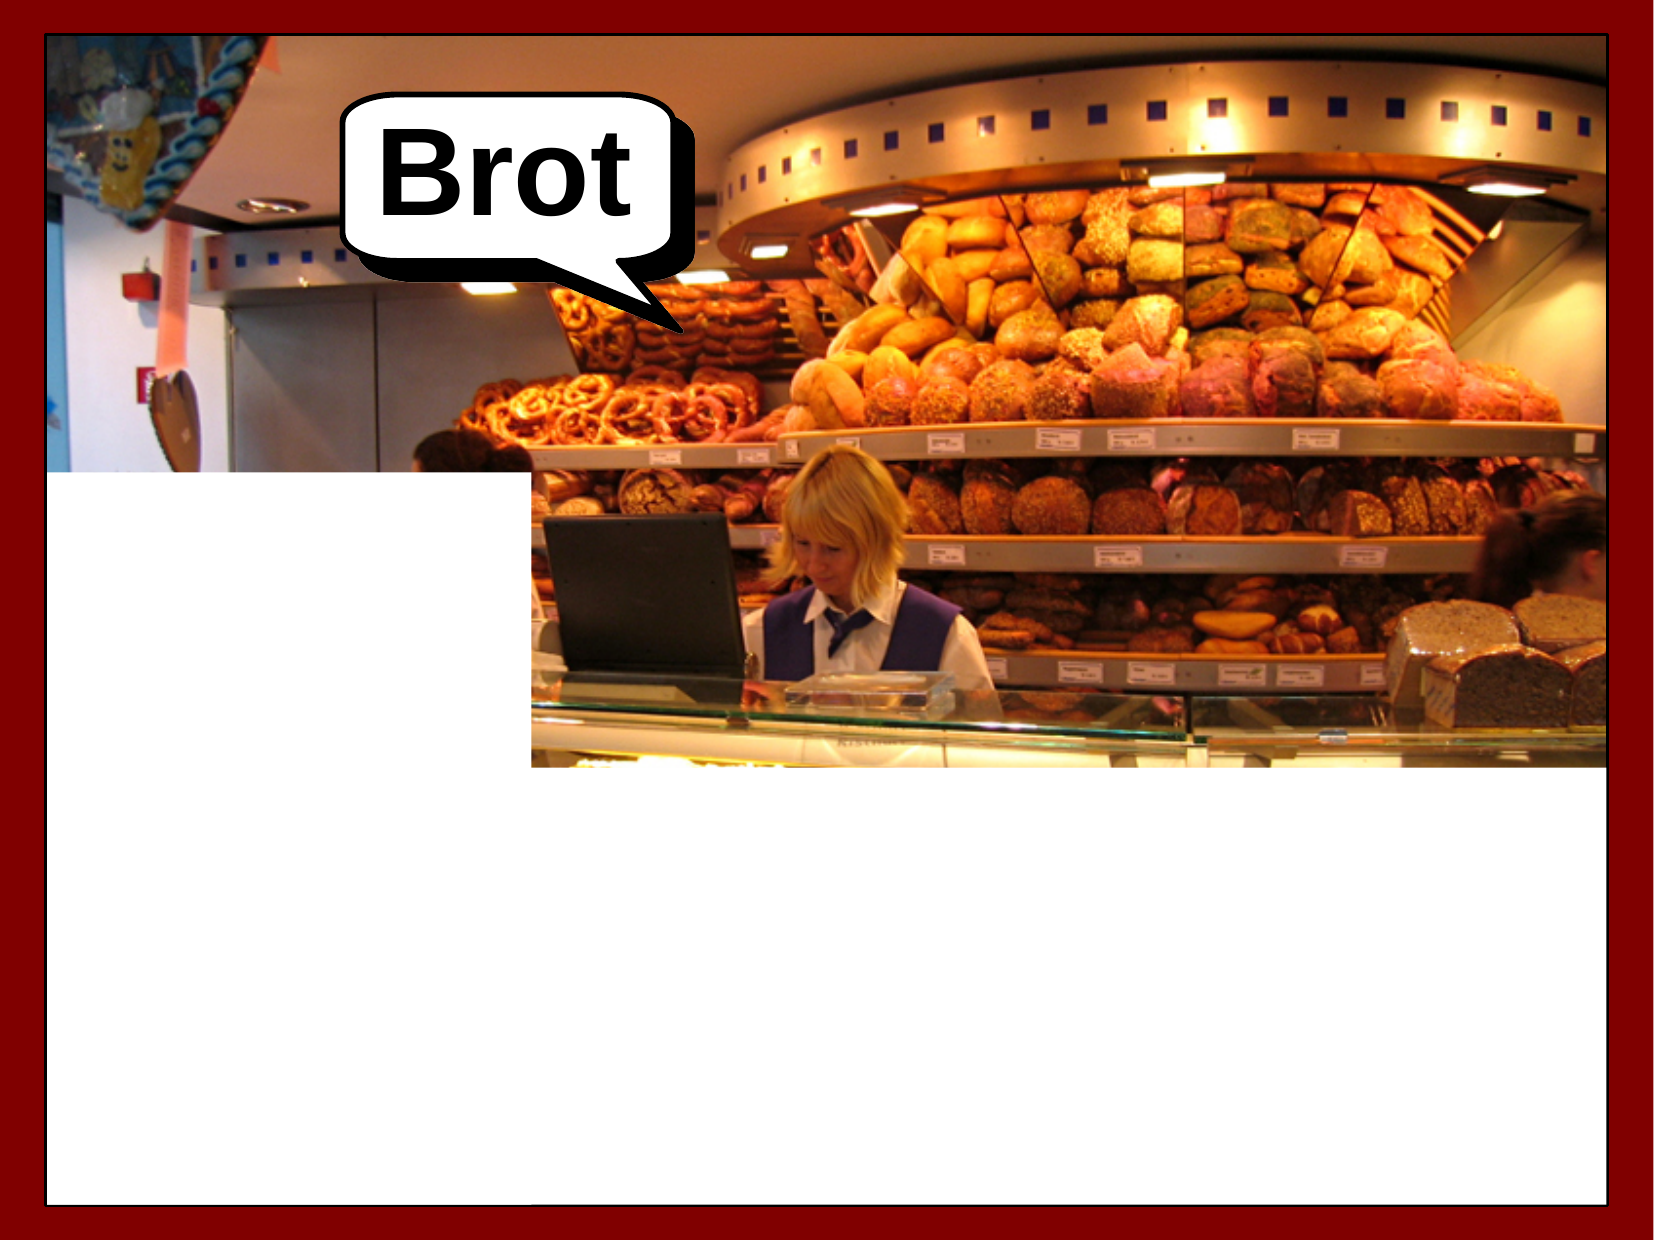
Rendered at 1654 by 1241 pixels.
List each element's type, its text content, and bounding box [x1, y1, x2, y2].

text_box [342, 101, 663, 313]
text_box Brot [360, 94, 686, 250]
text_box [47, 472, 1607, 1205]
picture [47, 36, 1607, 767]
